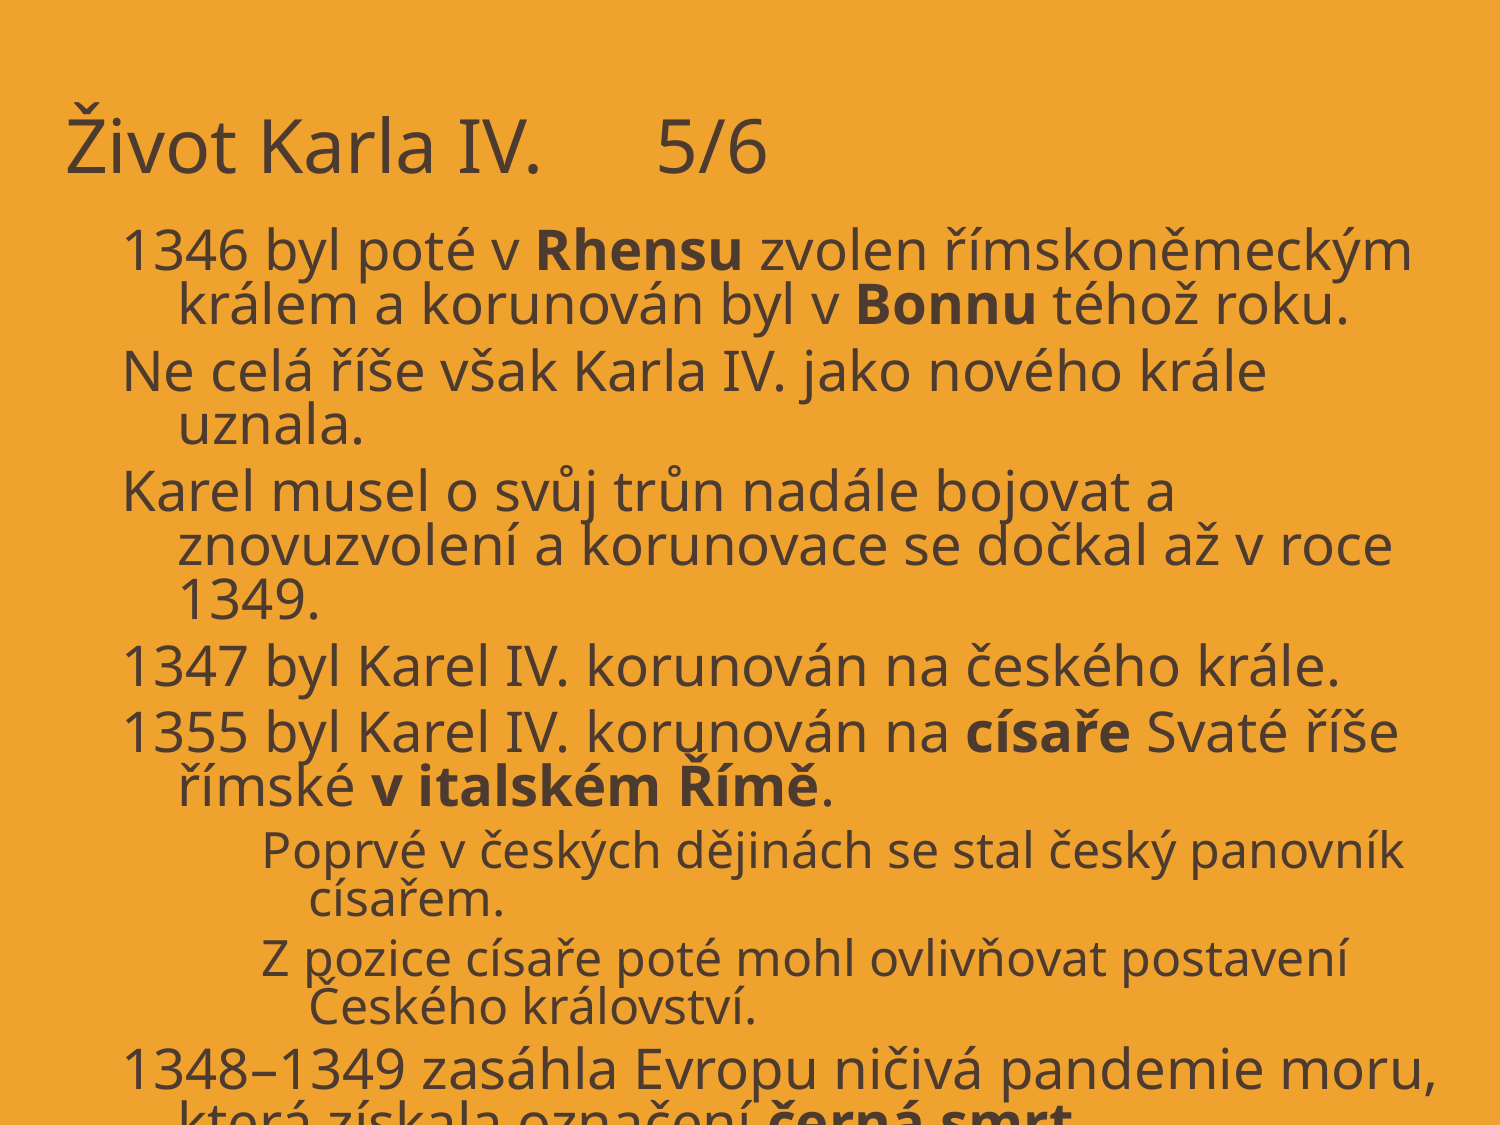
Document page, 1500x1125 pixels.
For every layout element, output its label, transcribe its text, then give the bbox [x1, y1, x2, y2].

list 1346 byl poté v Rhensu zvolen římskoněmeckým králem a korunován byl v Bonnu téhož roku. Ne celá říše však Karla IV. jako nového krále uznala. Karel musel o svůj trůn nadále bojovat a znovuzvolení a korunovace se dočkal až v roce 1349. 1347 byl Karel IV. korunován na českého krále. 1355 byl Karel IV. korunován na císaře Svaté říše římské v italském Římě. Poprvé v českých dějinách se stal český panovník císařem. Z pozice císaře poté mohl ovlivňovat postavení Českého království. 1348–1349 zasáhla Evropu ničivá pandemie moru, která získala označení černá smrt. [50, 219, 1476, 1071]
title Život Karla IV. 5/6 [50, 75, 1476, 213]
